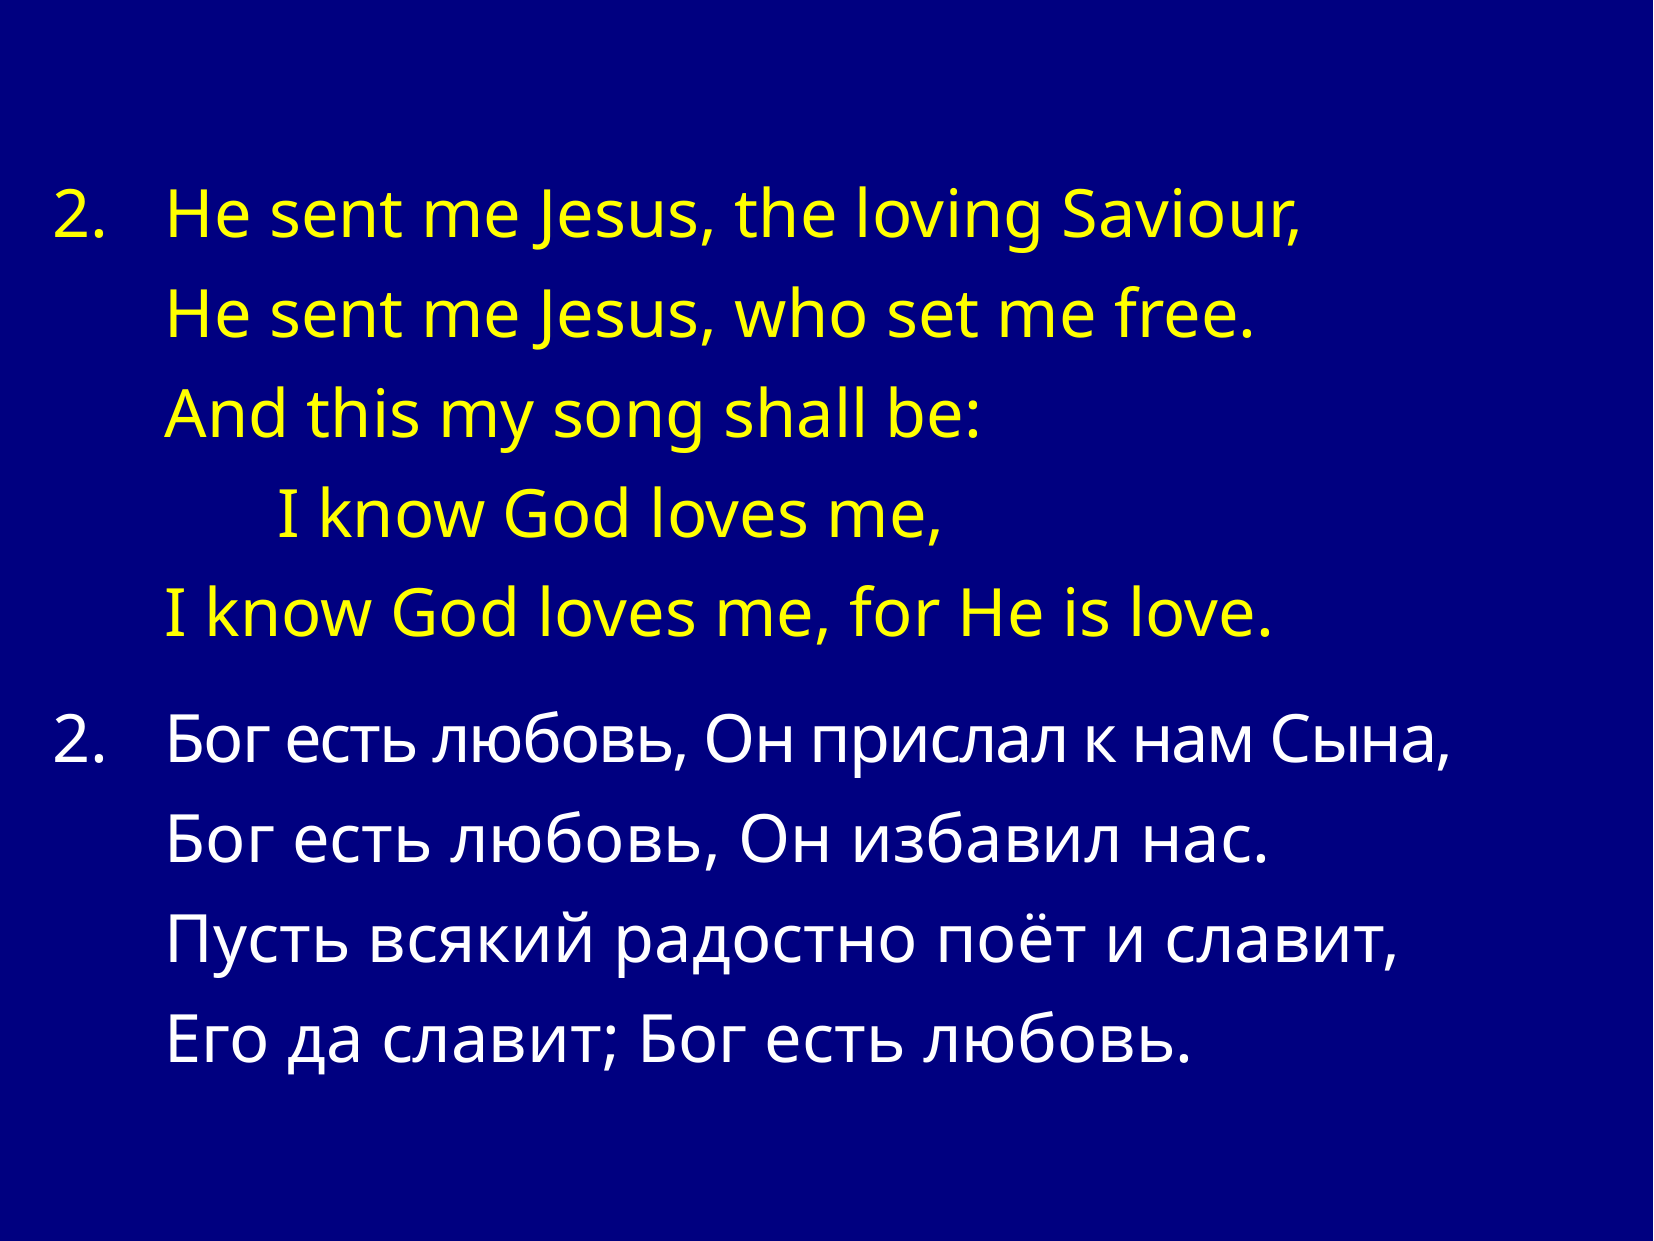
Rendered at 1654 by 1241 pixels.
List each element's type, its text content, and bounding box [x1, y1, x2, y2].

text_box 2. Бог есть любовь, Он прислал к нам Сына, Бог есть любовь, Он избавил нас. Пусть всякий радостно поёт и славит, Его да славит; Бог есть любовь. [37, 675, 1653, 1163]
text_box 2. He sent me Jesus, the loving Saviour, He sent me Jesus, who set me free. And this my song shall be: I know God loves me, I know God loves me, for He is love. [37, 150, 1653, 675]
